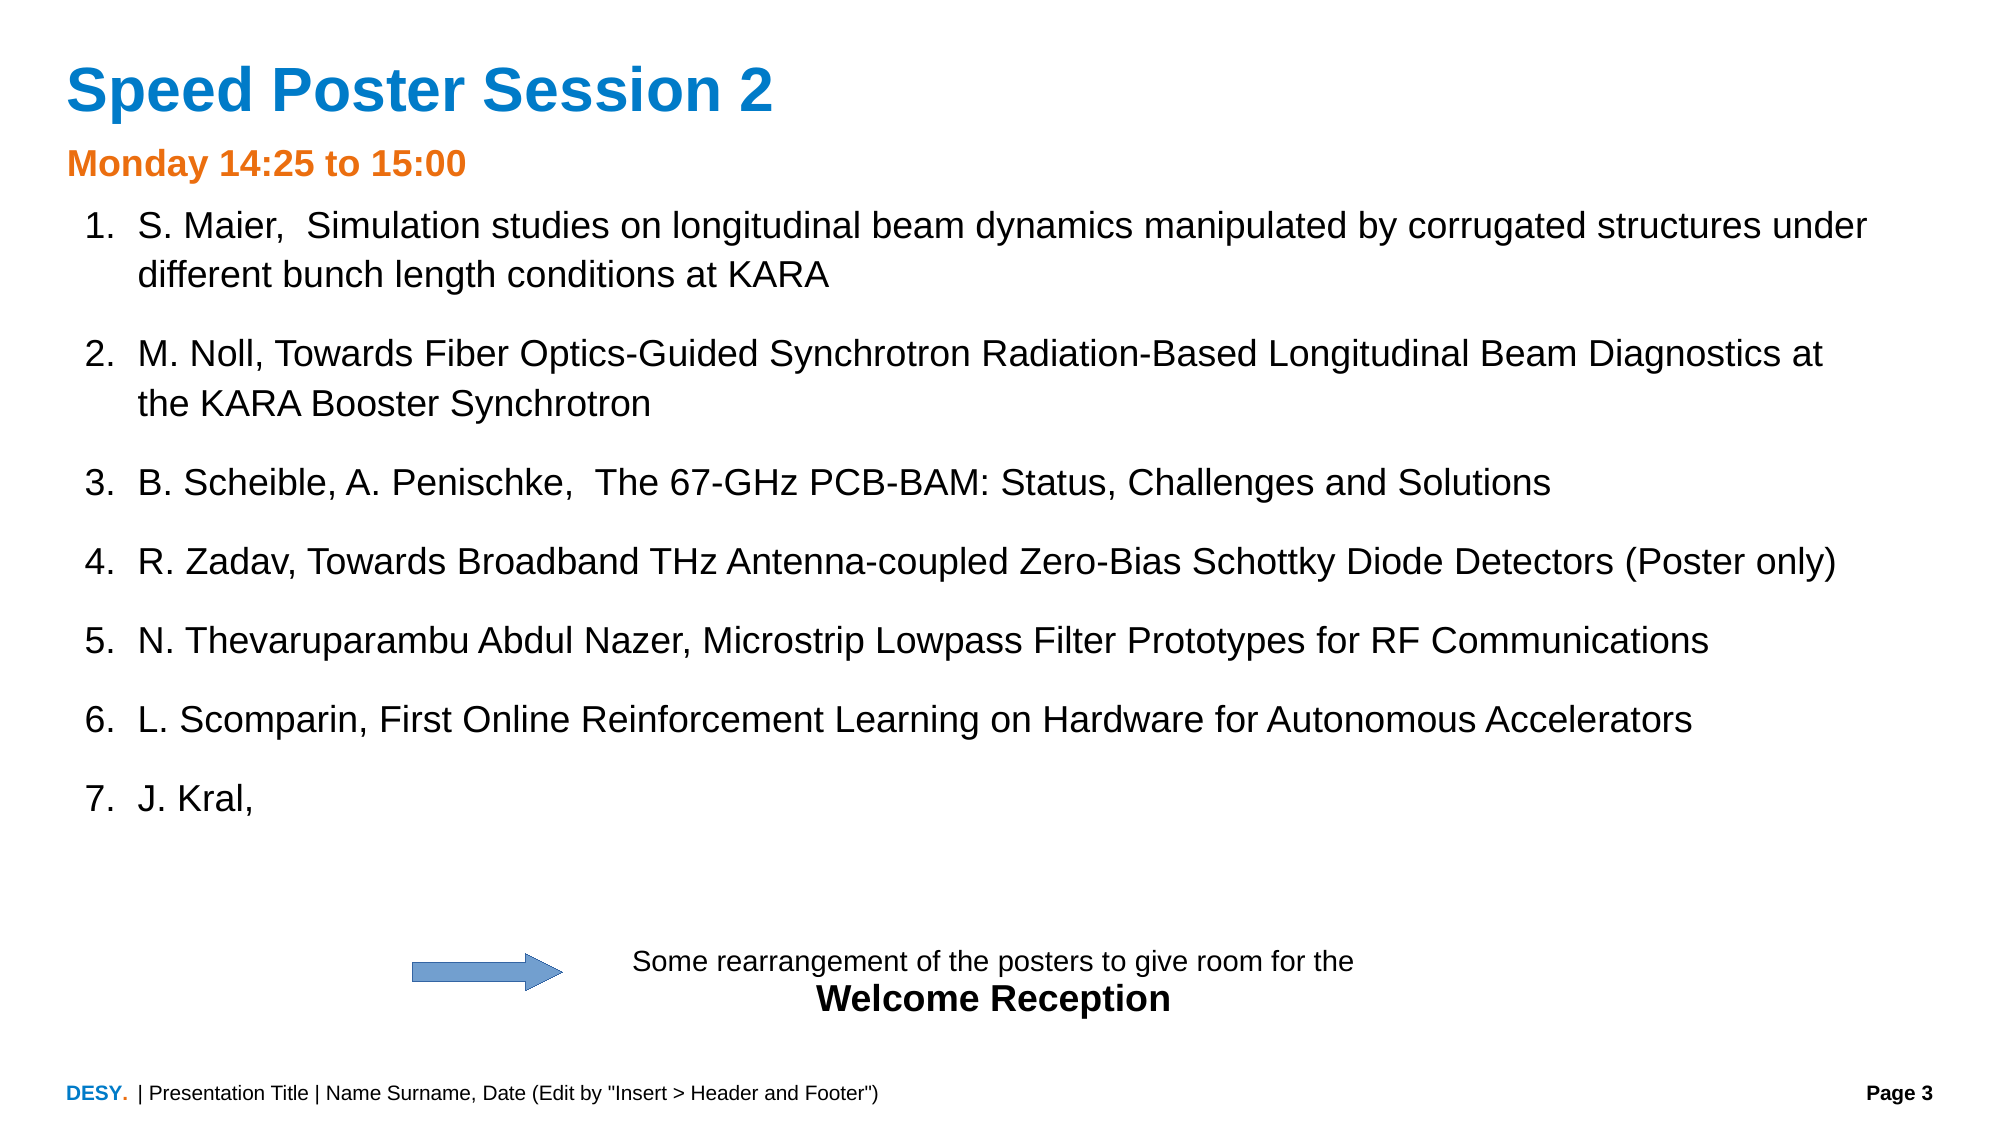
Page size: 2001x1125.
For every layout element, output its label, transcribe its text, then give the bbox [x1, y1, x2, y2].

title Speed Poster Session 2 [66, 57, 1933, 132]
text_box Some rearrangement of the posters to give room for the Welcome Reception [600, 937, 1388, 1060]
list S. Maier, Simulation studies on longitudinal beam dynamics manipulated by corrugated structures under different bunch length conditions at KARA M. Noll, Towards Fiber Optics-Guided Synchrotron Radiation-Based Longitudinal Beam Diagnostics at the KARA Booster Synchrotron B. Scheible, A. Penischke, The 67-GHz PCB-BAM: Status, Challenges and Solutions R. Zadav, Towards Broadband THz Antenna-coupled Zero-Bias Schottky Diode Detectors (Poster only) N. Thevaruparambu Abdul Nazer, Microstrip Lowpass Filter Prototypes for RF Communications L. Scomparin, First Online Reinforcement Learning on Hardware for Autonomous Accelerators J. Kral, [66, 196, 1876, 938]
text_box [412, 953, 563, 991]
list Monday 14:25 to 15:00 [66, 134, 1933, 197]
